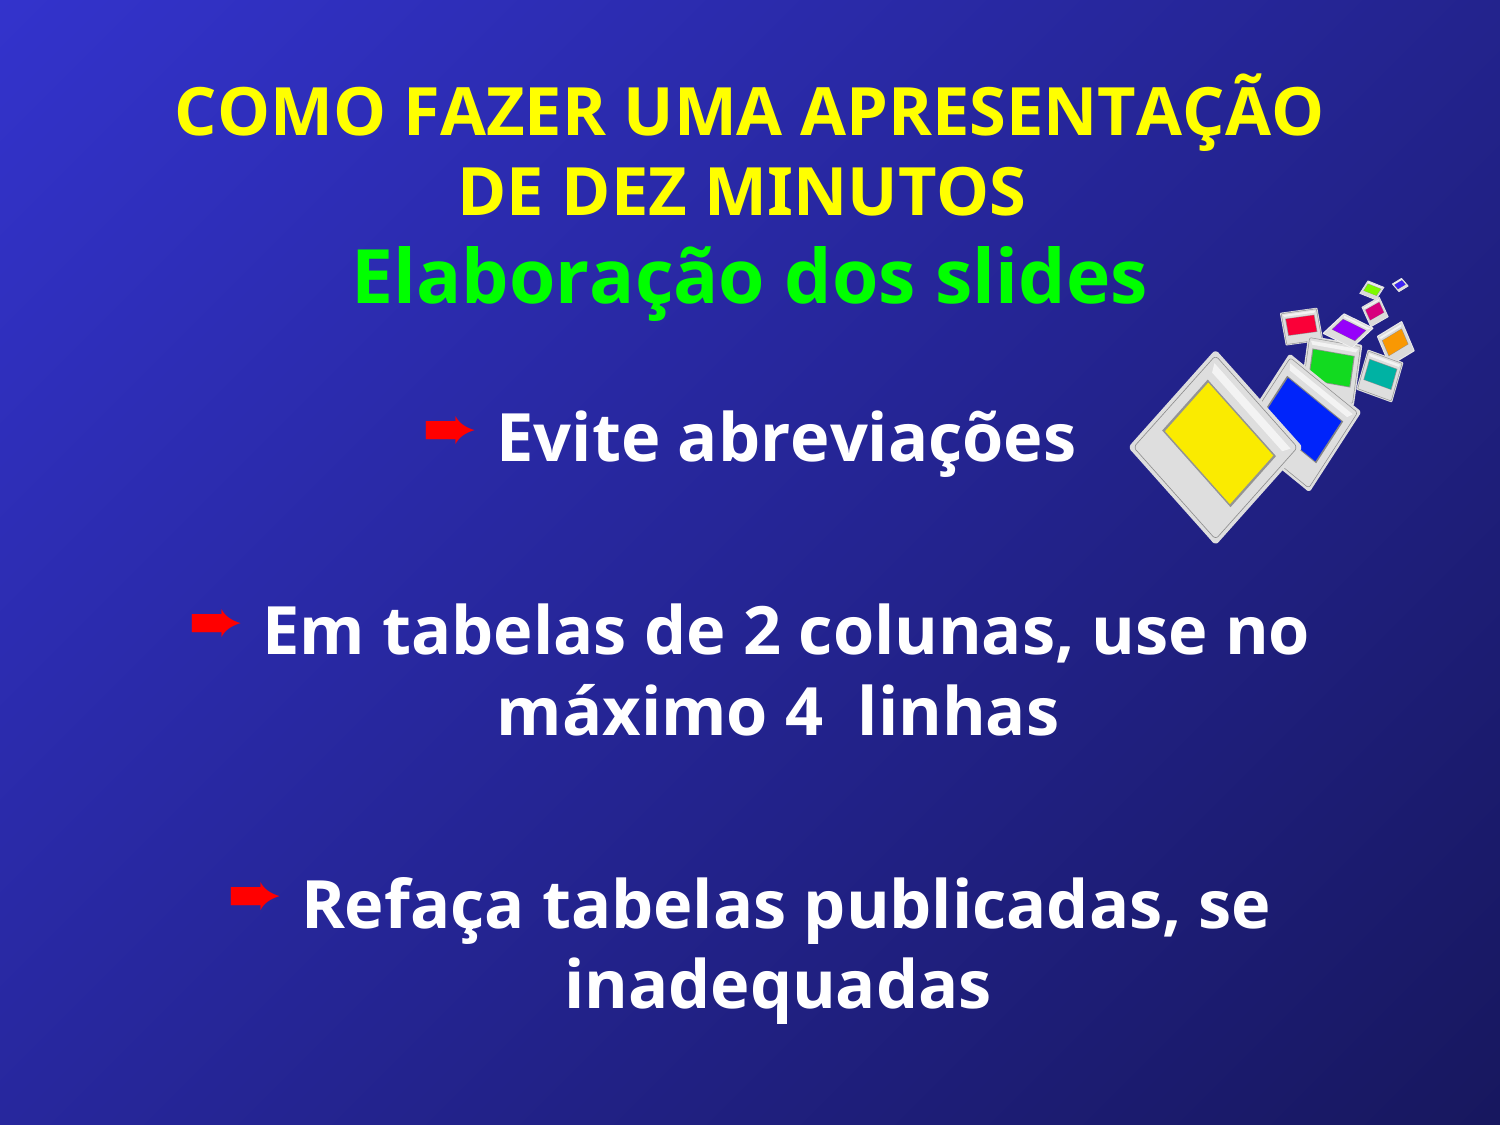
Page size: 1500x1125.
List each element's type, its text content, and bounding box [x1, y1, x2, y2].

title COMO FAZER UMA APRESENTAÇÃO DE DEZ MINUTOS Elaboração dos slides [112, 61, 1388, 327]
picture [1112, 275, 1426, 550]
list Evite abreviações Em tabelas de 2 colunas, use no máximo 4 linhas Refaça tabelas publicadas, se inadequadas [112, 387, 1388, 1063]
